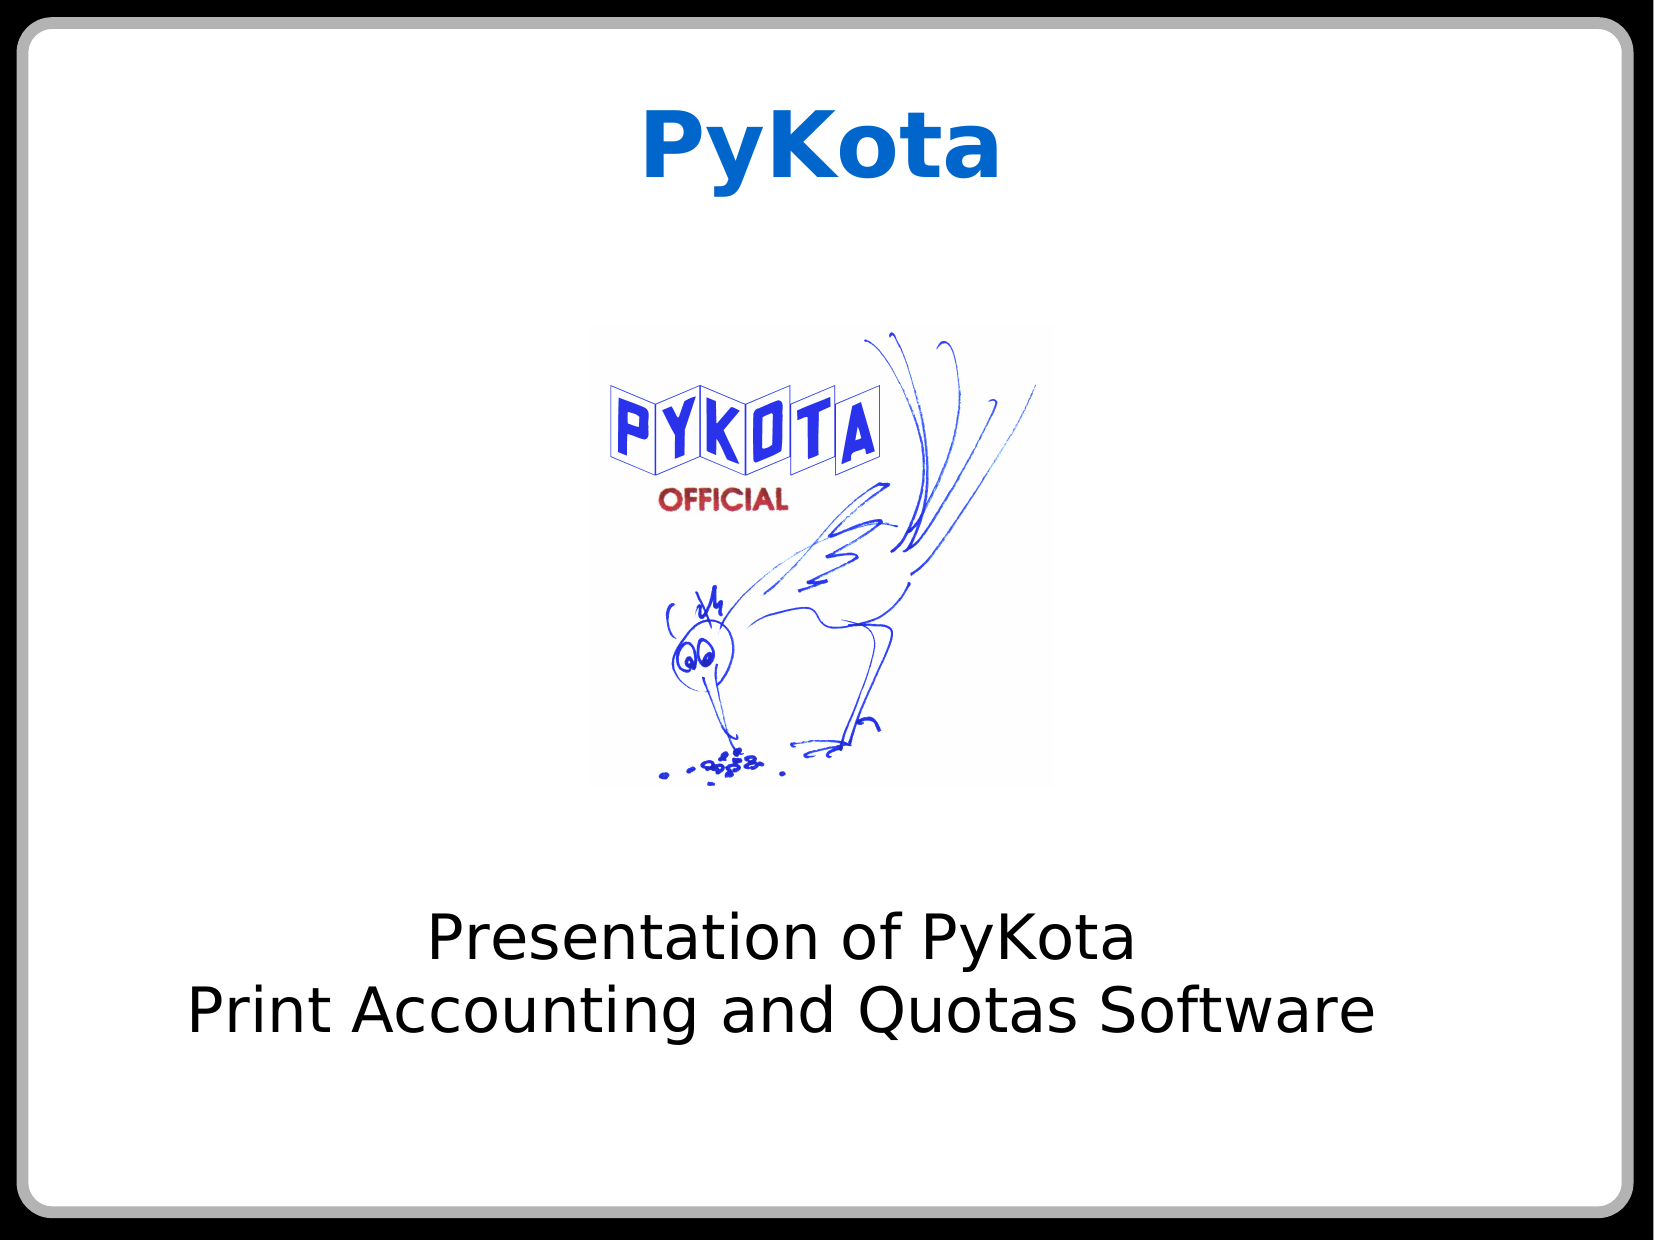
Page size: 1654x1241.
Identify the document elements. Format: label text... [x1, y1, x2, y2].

subtitle Presentation of PyKota Print Accounting and Quotas Software [147, 797, 1418, 1152]
title PyKota [67, 91, 1577, 199]
picture [590, 324, 1054, 788]
